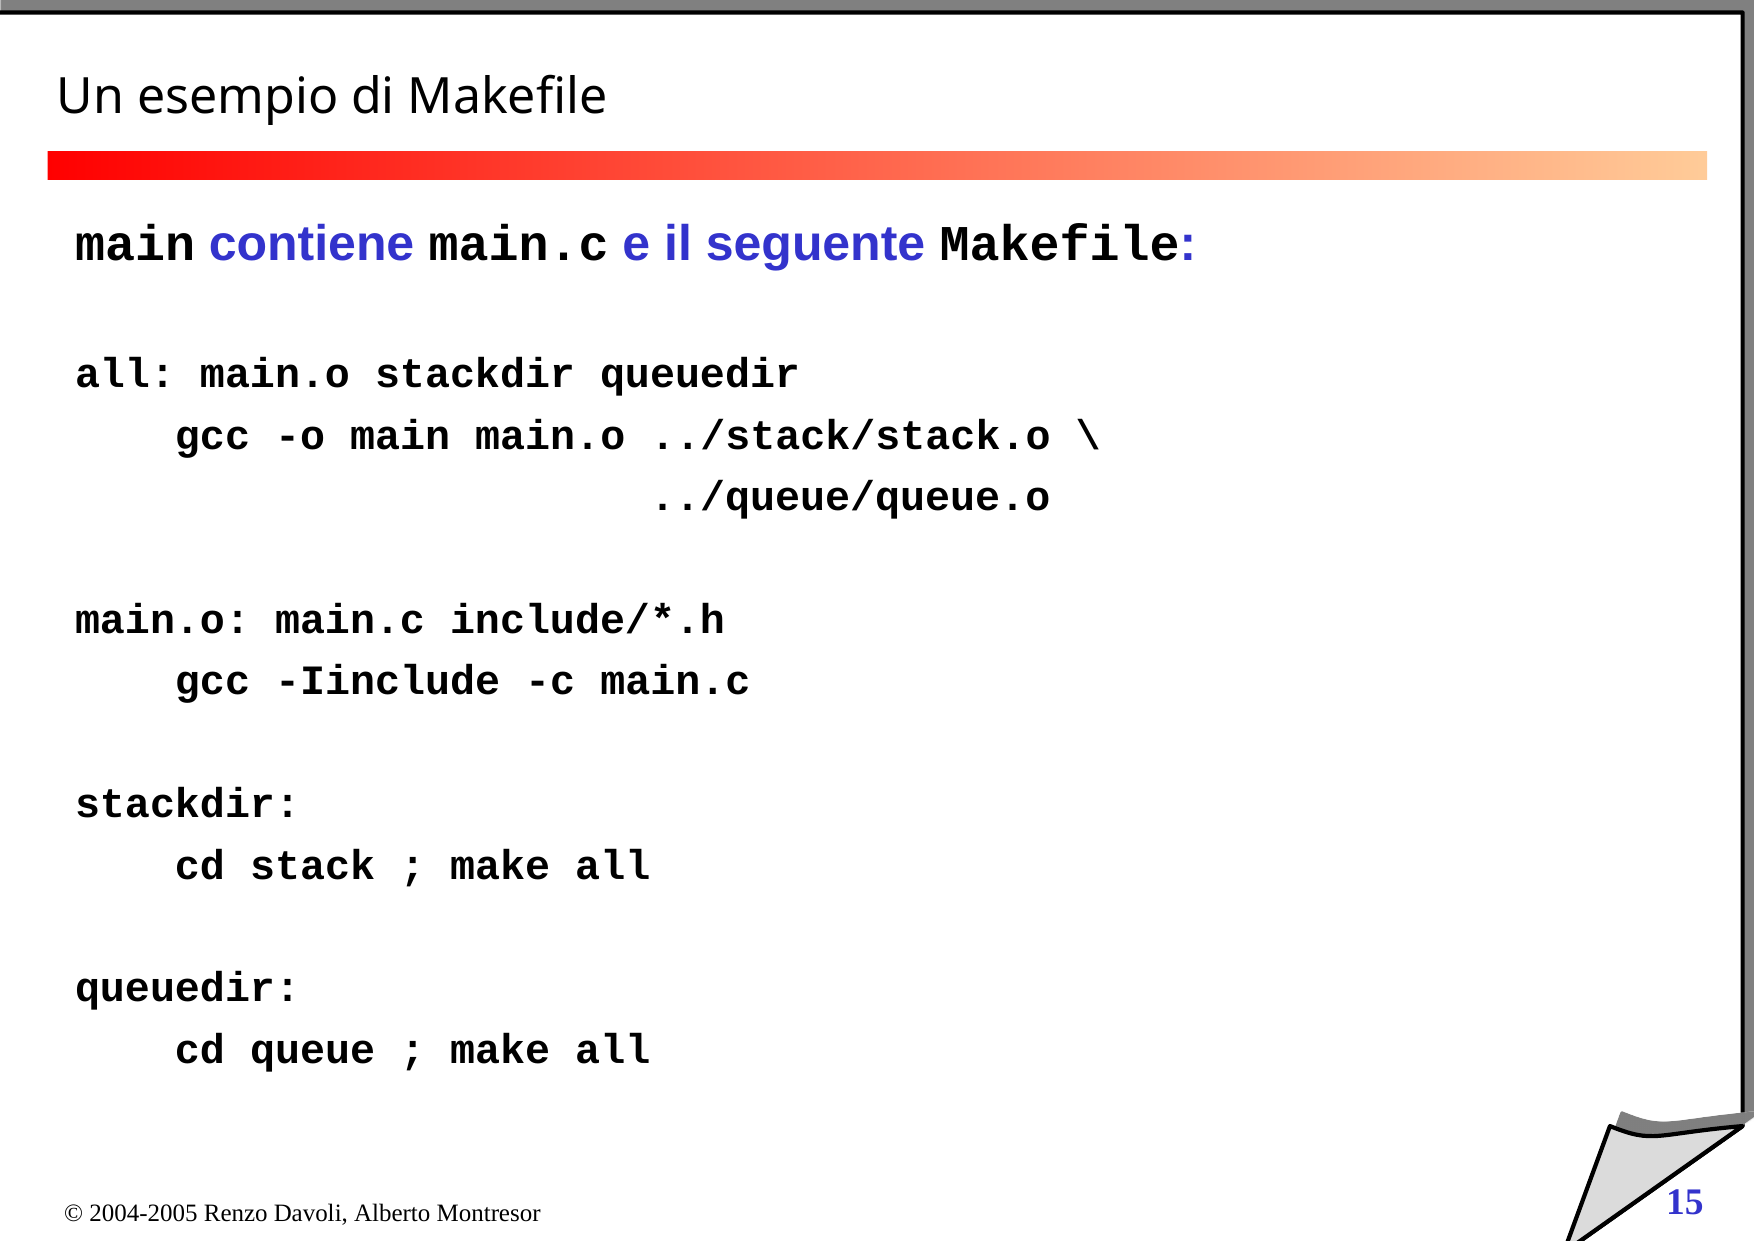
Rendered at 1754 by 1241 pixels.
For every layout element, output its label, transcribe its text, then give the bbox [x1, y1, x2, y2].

list main contiene main.c e il seguente Makefile: all: main.o stackdir queuedir gcc -o main main.o ../stack/stack.o \ ../queue/queue.o main.o: main.c include/*.h gcc -Iinclude -c main.c stackdir: cd stack ; make all queuedir: cd queue ; make all [58, 206, 1696, 1177]
title Un esempio di Makefile [40, 40, 1714, 153]
